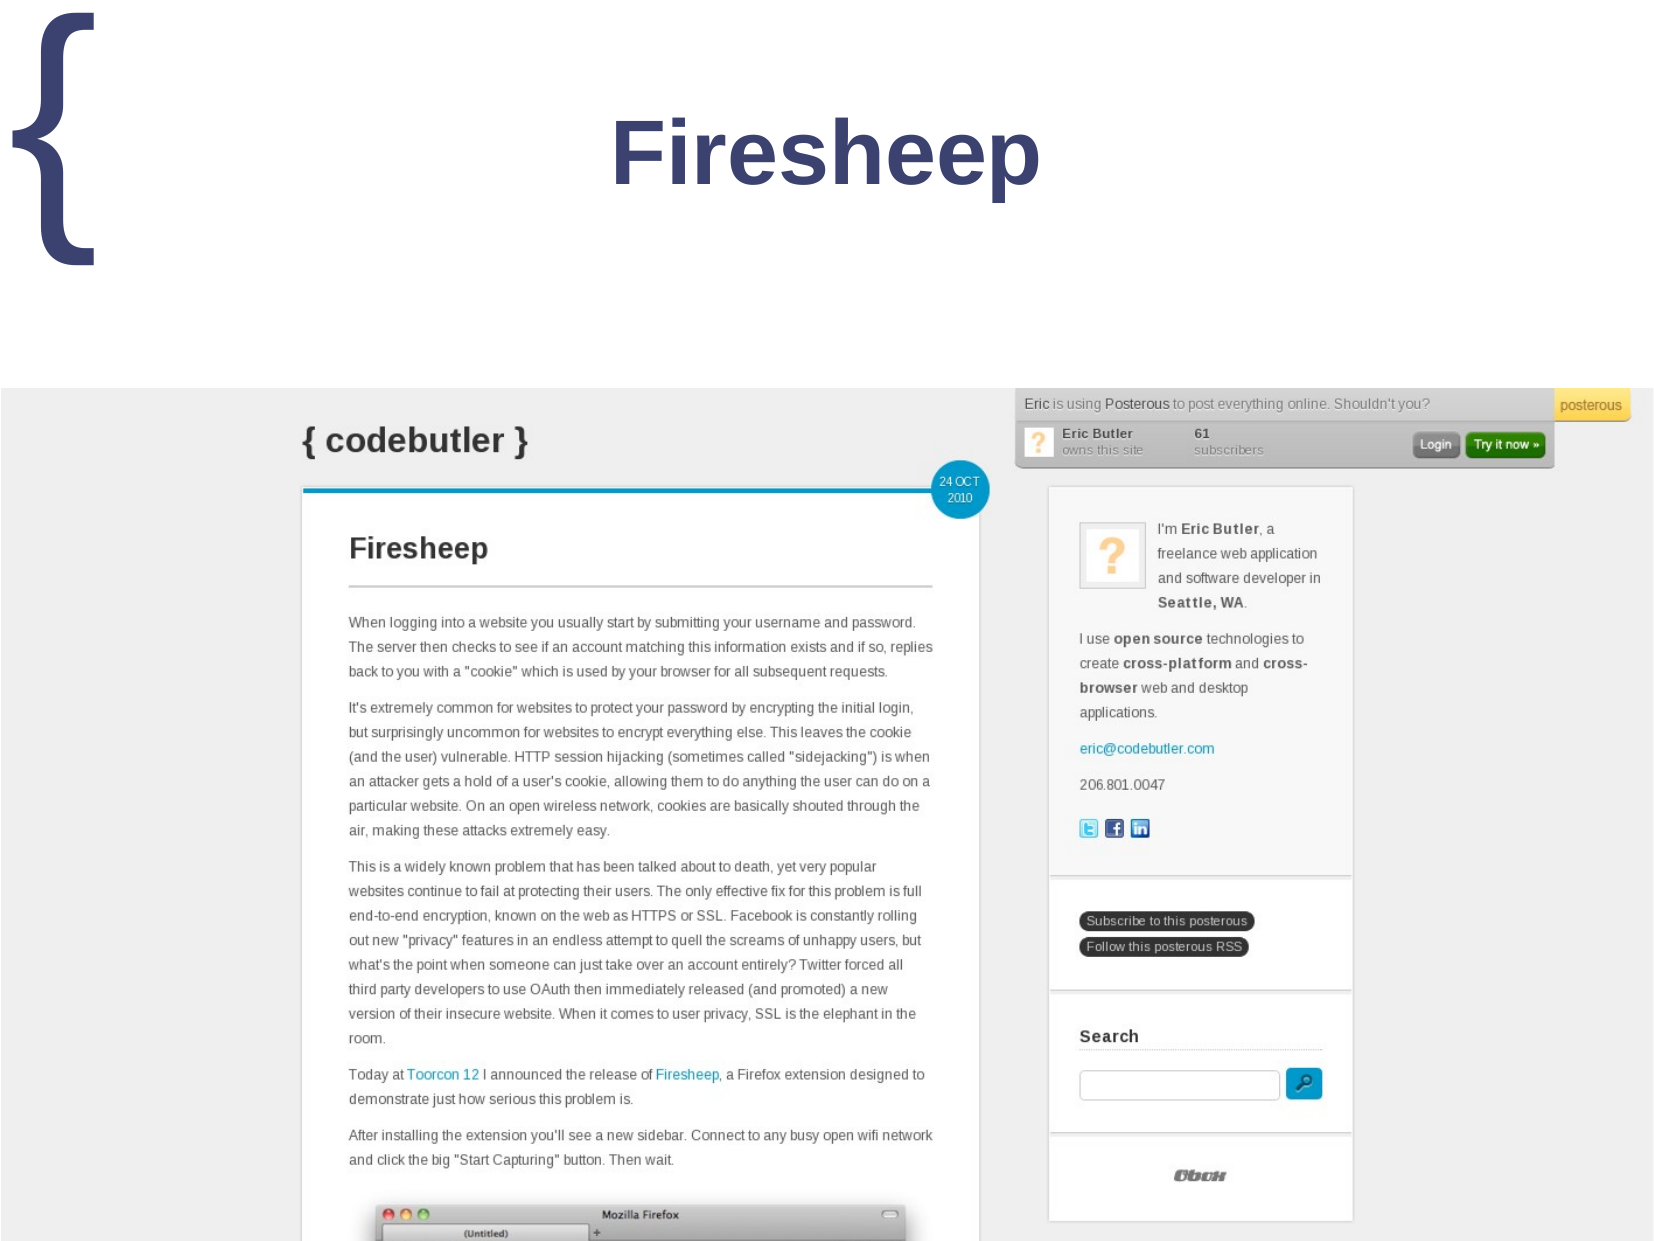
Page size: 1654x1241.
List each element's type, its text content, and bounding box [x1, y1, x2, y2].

picture [1, 388, 1654, 1241]
title Firesheep [82, 56, 1571, 250]
